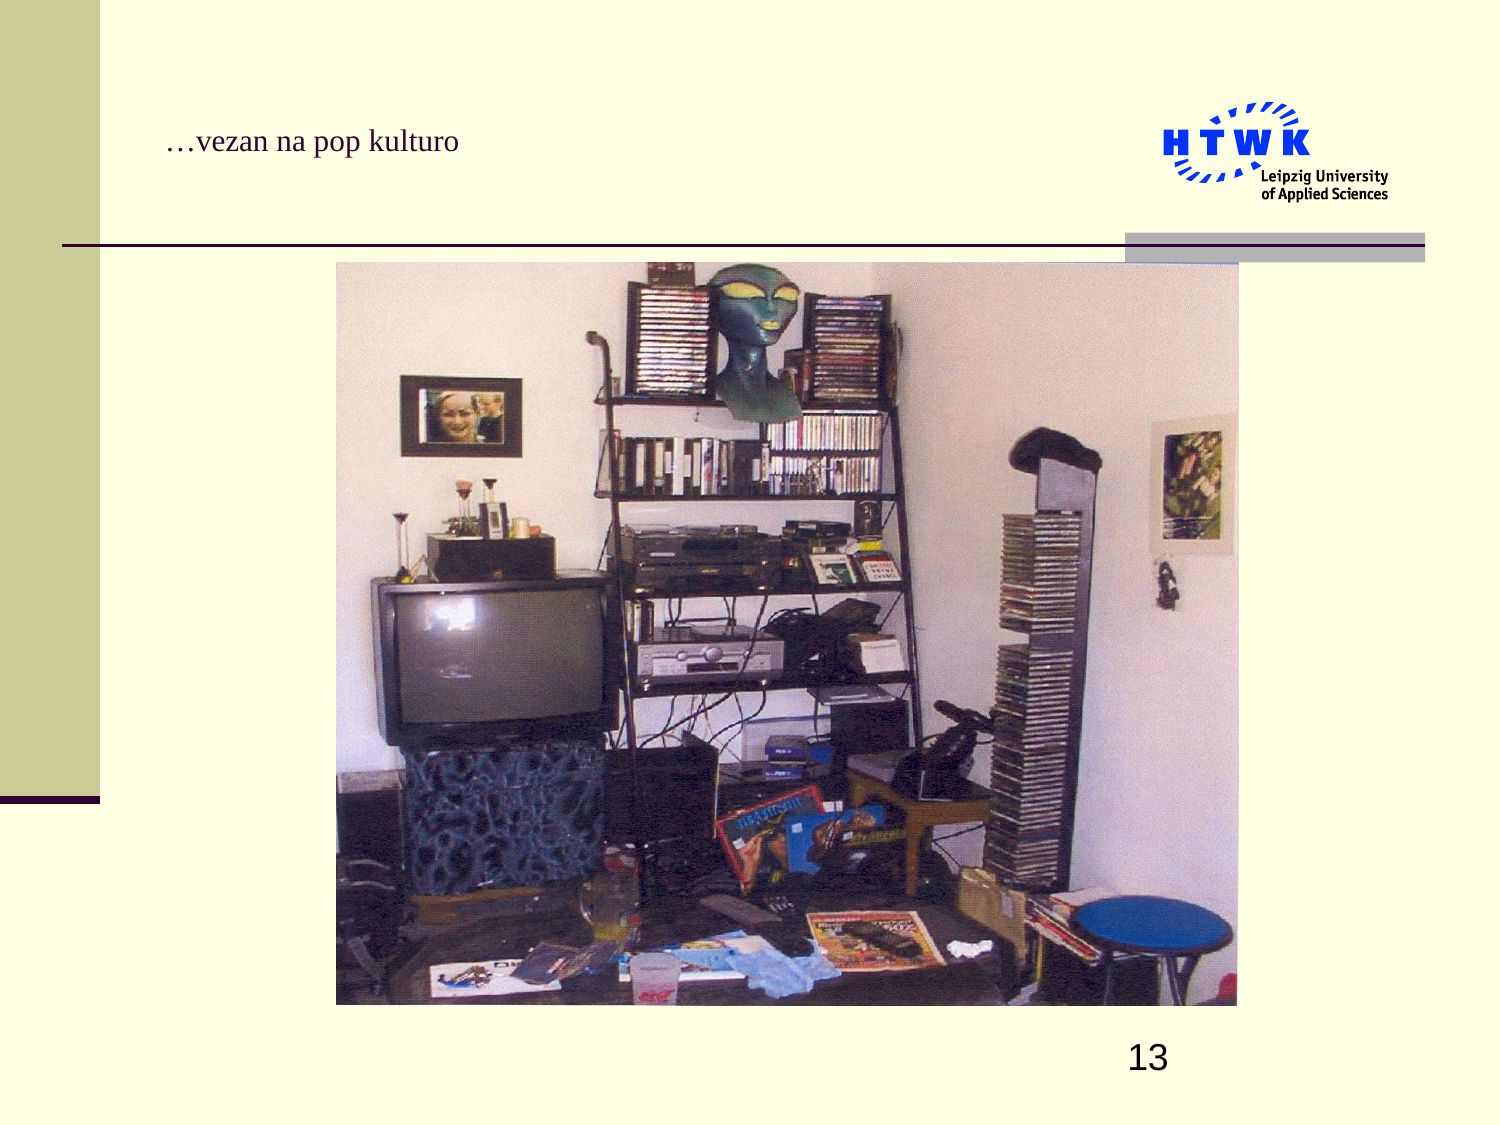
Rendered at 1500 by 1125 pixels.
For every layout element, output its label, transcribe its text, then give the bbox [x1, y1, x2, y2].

picture [1163, 101, 1389, 203]
picture [336, 262, 1239, 1006]
title …vezan na pop kulturo [150, 45, 1426, 234]
